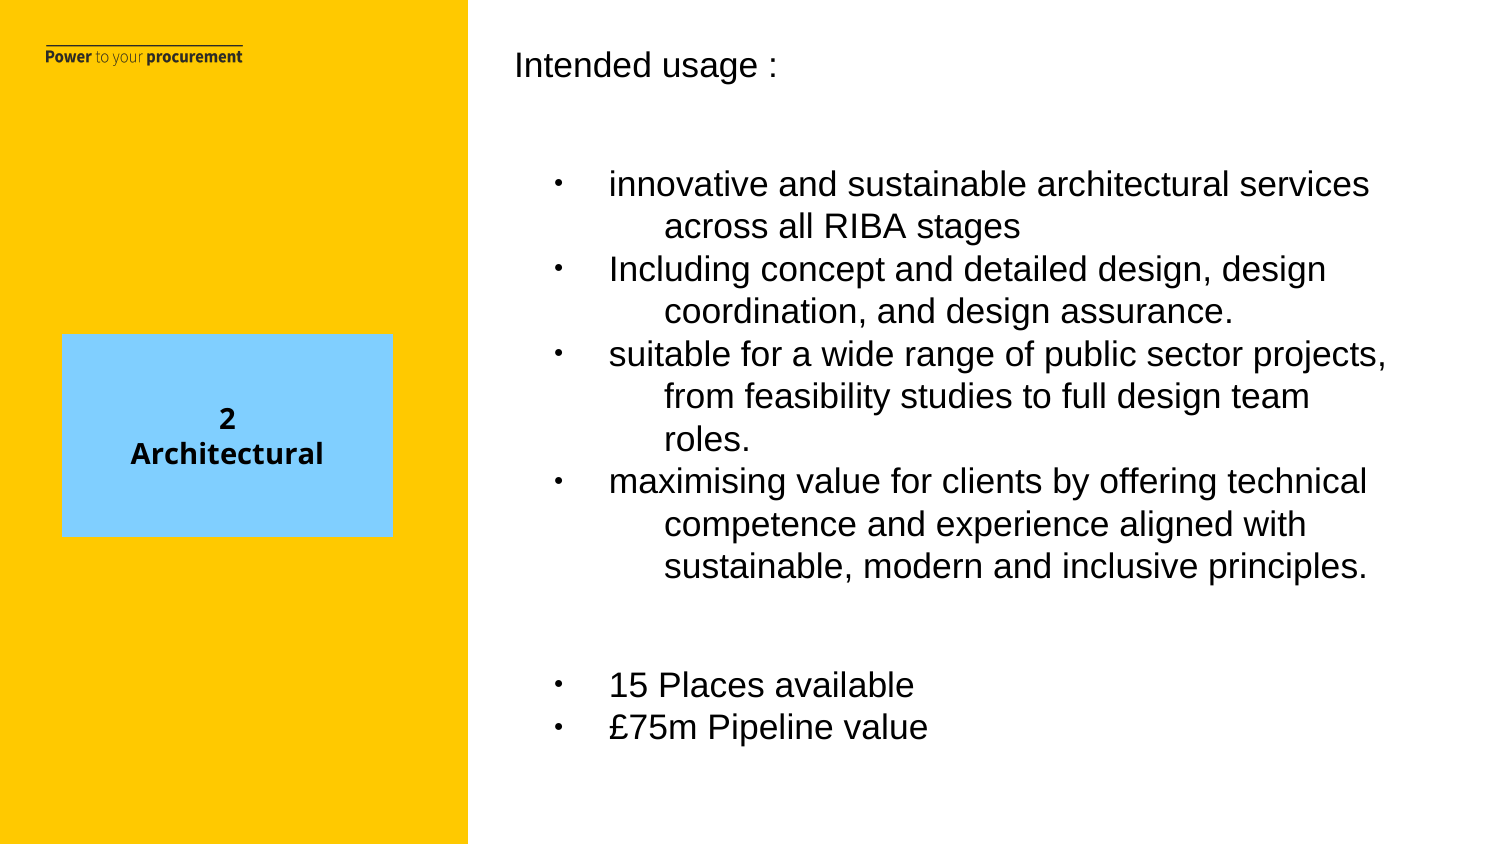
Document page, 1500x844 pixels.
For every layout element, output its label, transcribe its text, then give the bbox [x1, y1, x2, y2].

text_box 2 Architectural [62, 334, 393, 537]
title Intended usage : innovative and sustainable architectural services across all RIBA stages Including concept and detailed design, design coordination, and design assurance. suitable for a wide range of public sector projects, from feasibility studies to full design team roles. maximising value for clients by offering technical competence and experience aligned with sustainable, modern and inclusive principles. 15 Places available £75m Pipeline value [514, 42, 1407, 639]
